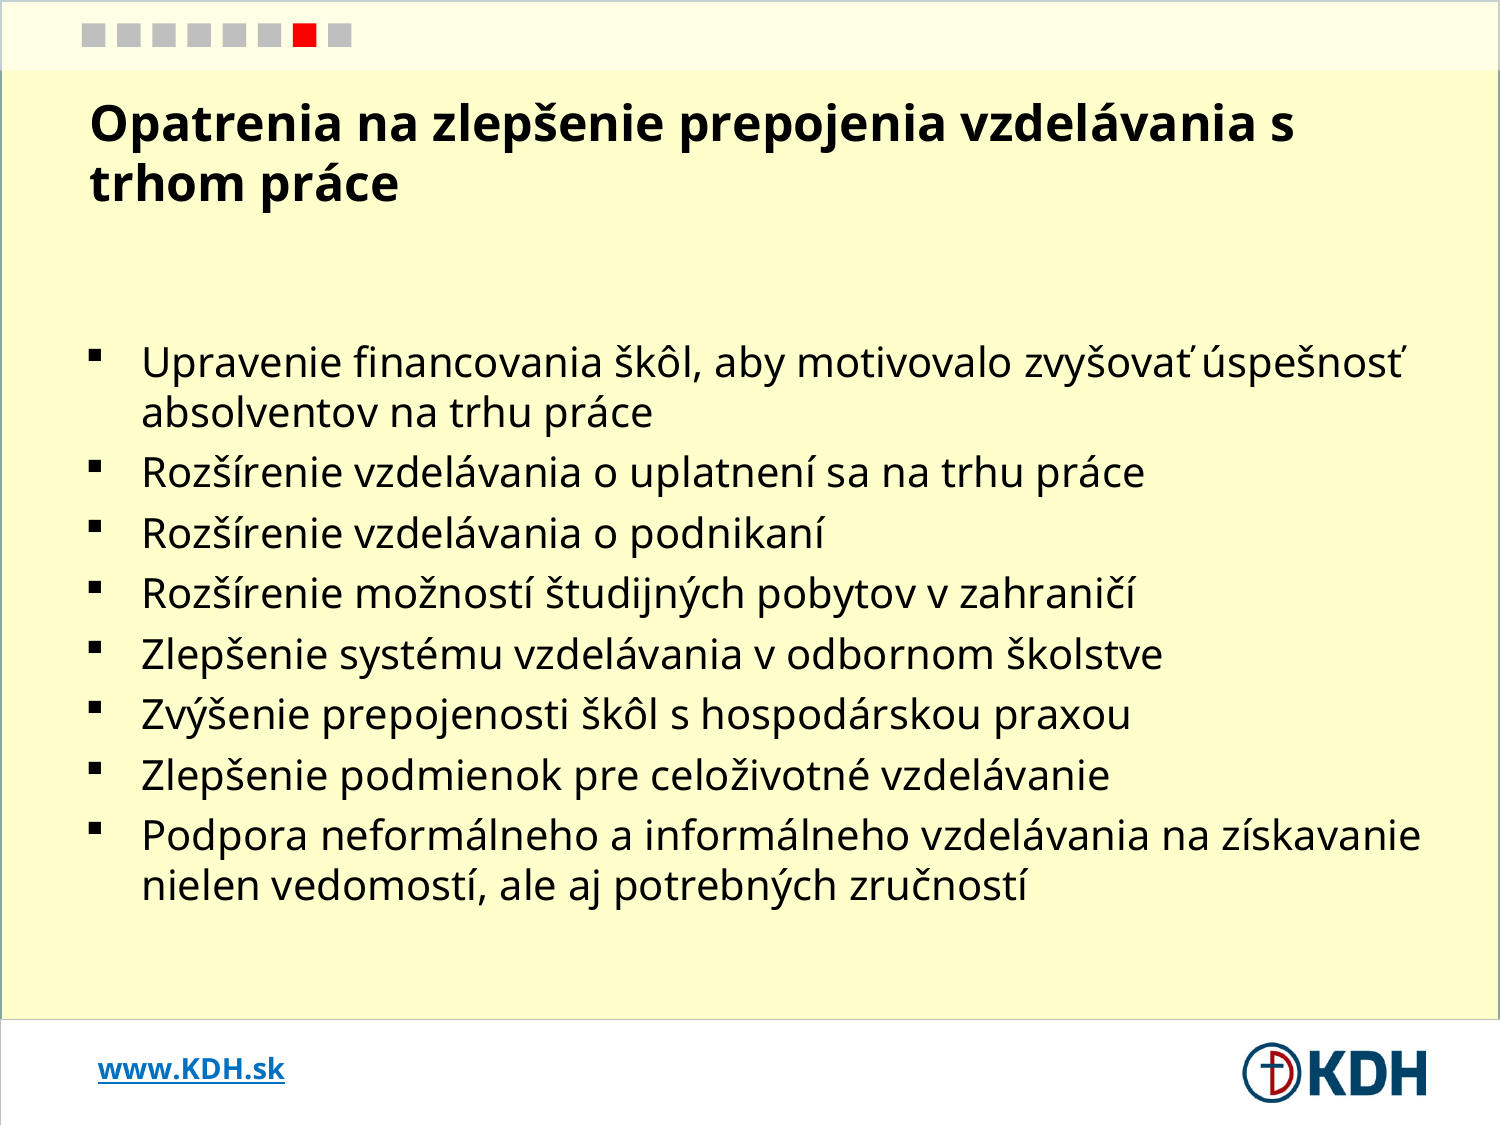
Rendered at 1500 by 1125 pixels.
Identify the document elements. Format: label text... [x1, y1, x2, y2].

text_box [292, 23, 317, 47]
list Upravenie financovania škôl, aby motivovalo zvyšovať úspešnosť absolventov na trhu práce Rozšírenie vzdelávania o uplatnení sa na trhu práce Rozšírenie vzdelávania o podnikaní Rozšírenie možností študijných pobytov v zahraničí Zlepšenie systému vzdelávania v odbornom školstve Zvýšenie prepojenosti škôl s hospodárskou praxou Zlepšenie podmienok pre celoživotné vzdelávanie Podpora neformálneho a informálneho vzdelávania na získavanie nielen vedomostí, ale aj potrebných zručností [70, 328, 1465, 985]
text_box Opatrenia na zlepšenie prepojenia vzdelávania s trhom práce [75, 70, 1454, 233]
text_box [328, 23, 352, 47]
text_box [81, 23, 106, 47]
text_box [152, 23, 176, 47]
text_box [257, 23, 282, 47]
picture [1242, 1042, 1426, 1103]
text_box [187, 23, 211, 47]
text_box [117, 23, 141, 47]
text_box [222, 23, 247, 47]
